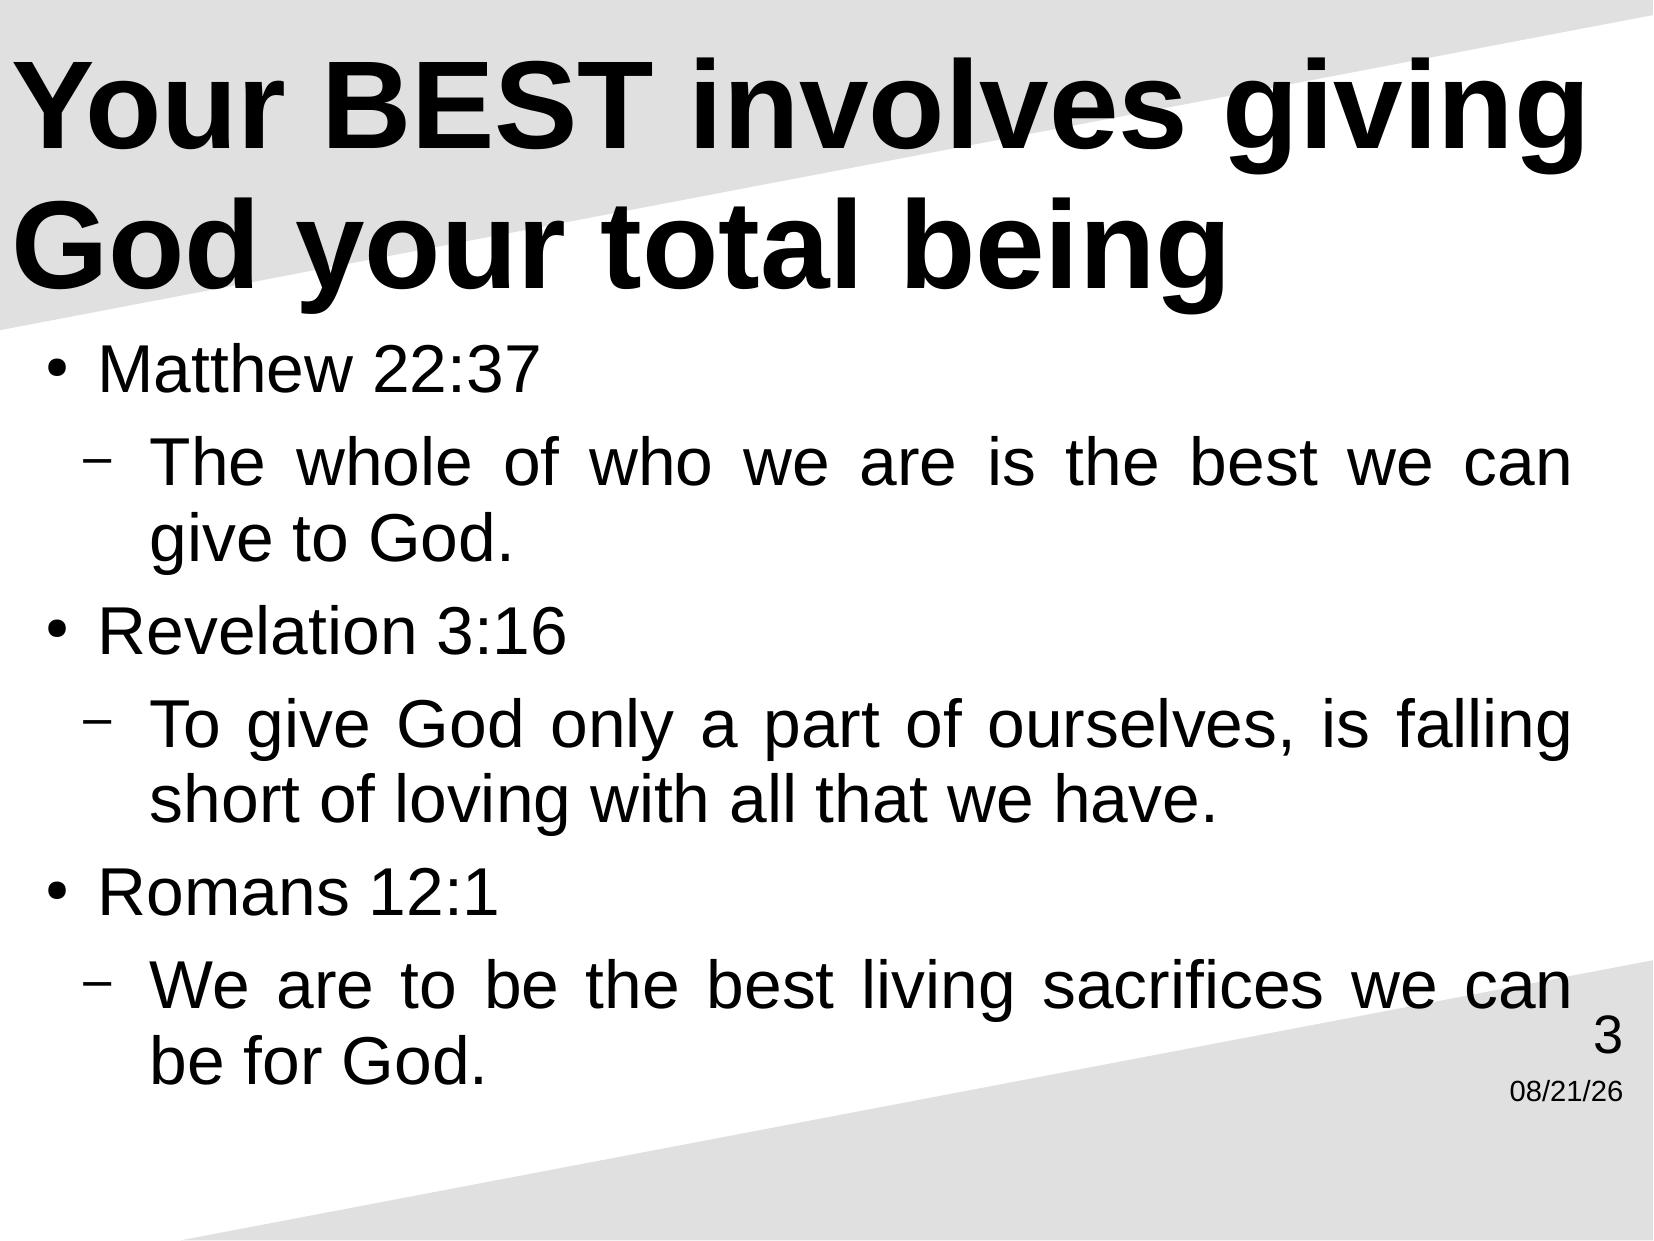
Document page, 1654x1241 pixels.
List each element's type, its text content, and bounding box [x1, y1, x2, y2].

list Matthew 22:37 The whole of who we are is the best we can give to God. Revelation 3:16 To give God only a part of ourselves, is falling short of loving with all that we have. Romans 12:1 We are to be the best living sacrifices we can be for God. [45, 331, 1576, 1111]
title Your BEST involves giving God your total being [11, 30, 1636, 322]
